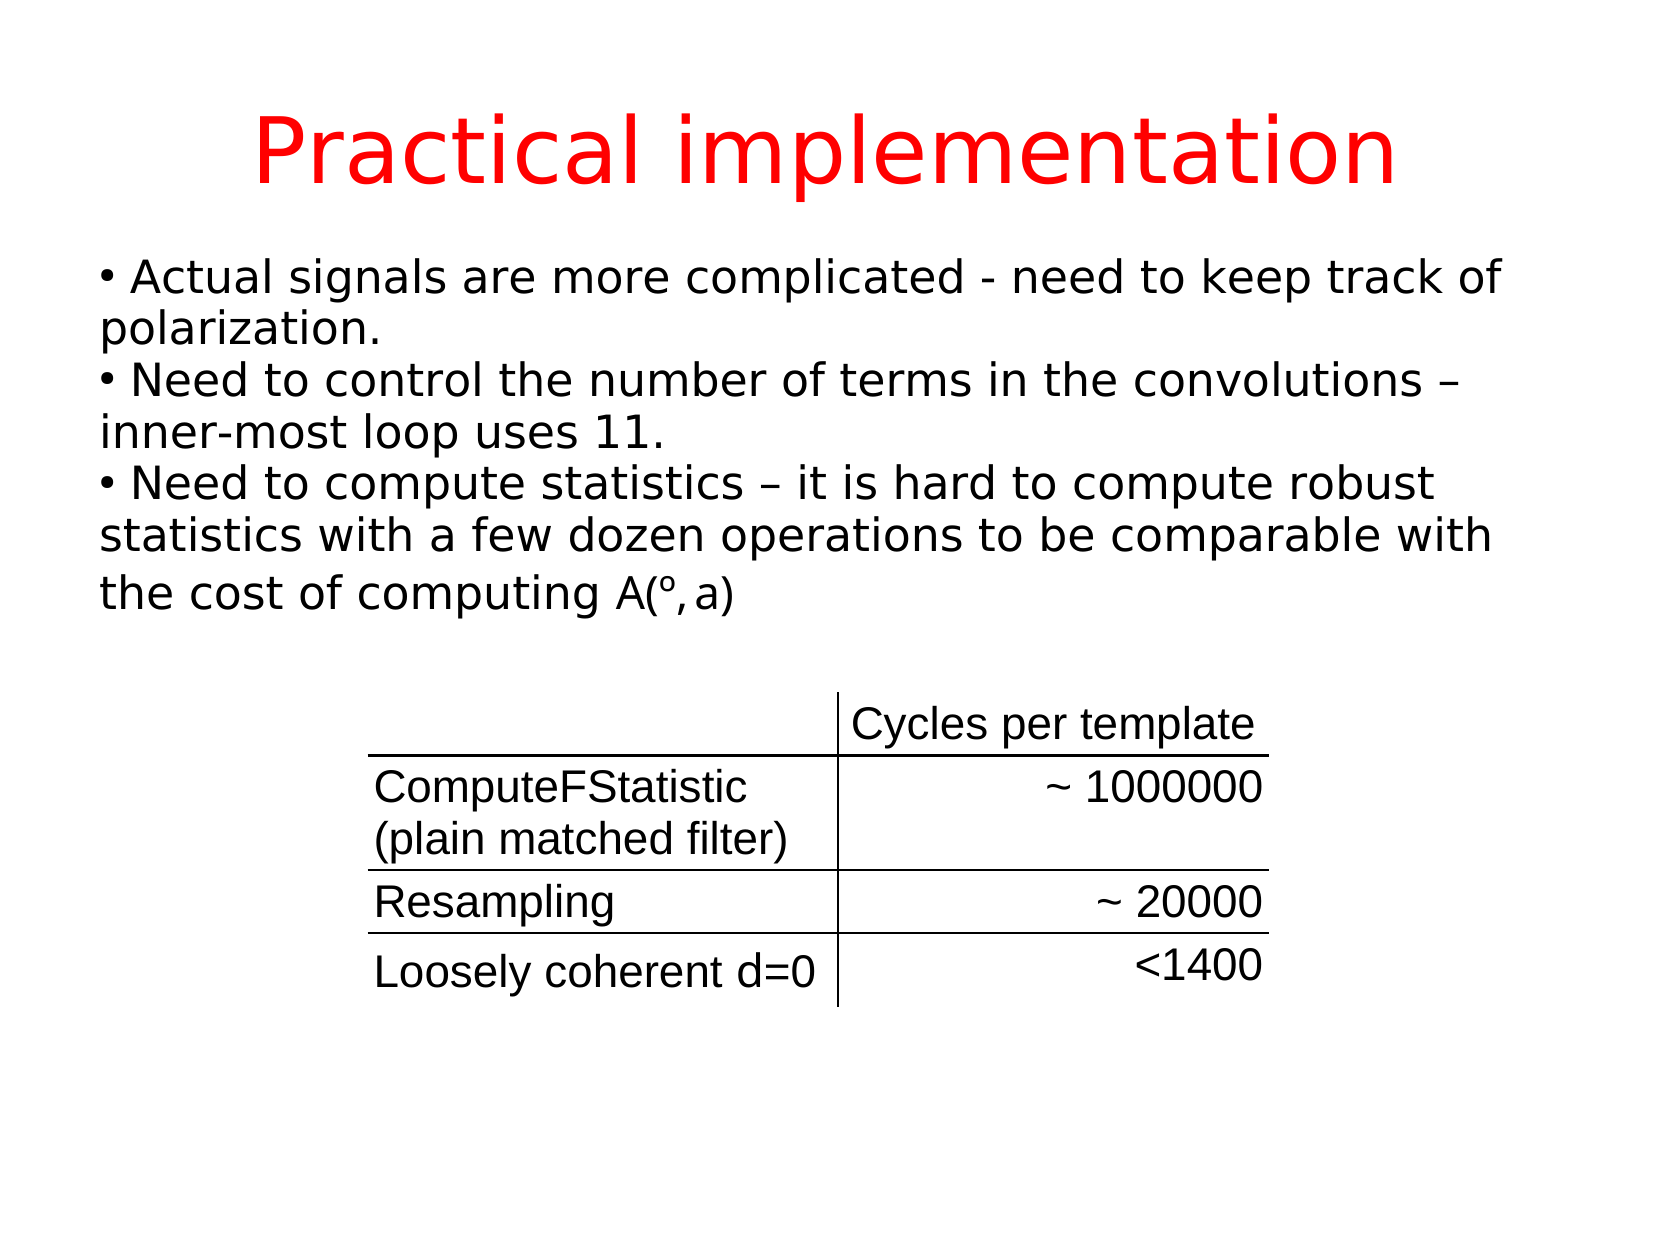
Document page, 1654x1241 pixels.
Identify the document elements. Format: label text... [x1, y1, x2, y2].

table_cell ~ 1000000 [839, 757, 1269, 869]
title Practical implementation [82, 49, 1571, 257]
table_cell Resampling [368, 871, 837, 932]
text_box Actual signals are more complicated - need to keep track of polarization. Need to control the number of terms in the convolutions – inner-most loop uses 11. Need to compute statistics – it is hard to compute robust statistics with a few dozen operations to be comparable with the cost of computing A(º, a) [84, 244, 1594, 624]
table_header [368, 692, 837, 754]
table_cell Loosely coherent d=0 [368, 934, 837, 1007]
table_header Cycles per template [839, 692, 1269, 754]
table_cell <1400 [839, 934, 1269, 1007]
table_cell ~ 20000 [839, 871, 1269, 932]
table_cell ComputeFStatistic (plain matched filter) [368, 757, 837, 869]
